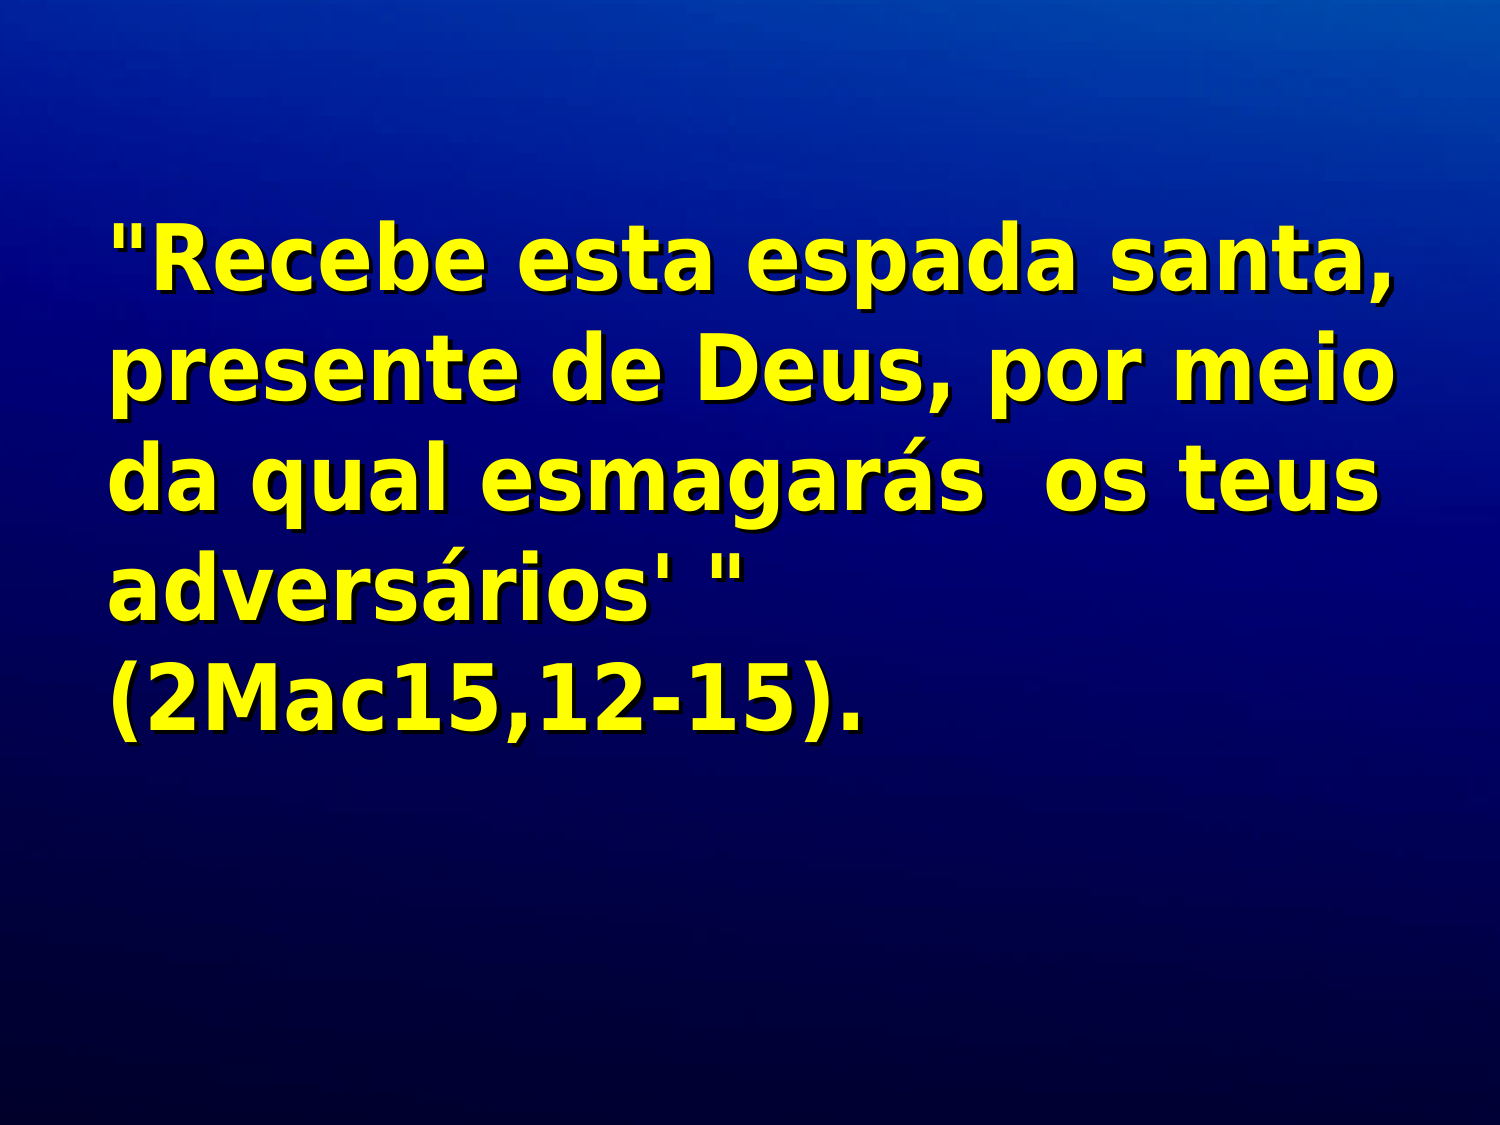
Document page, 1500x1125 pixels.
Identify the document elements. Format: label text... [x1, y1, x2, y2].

picture [0, 0, 1500, 1125]
text_box "Recebe esta espada santa, presente de Deus, por meio da qual esmagarás os teus adversários' " (2Mac15,12-15). [92, 82, 1418, 1040]
